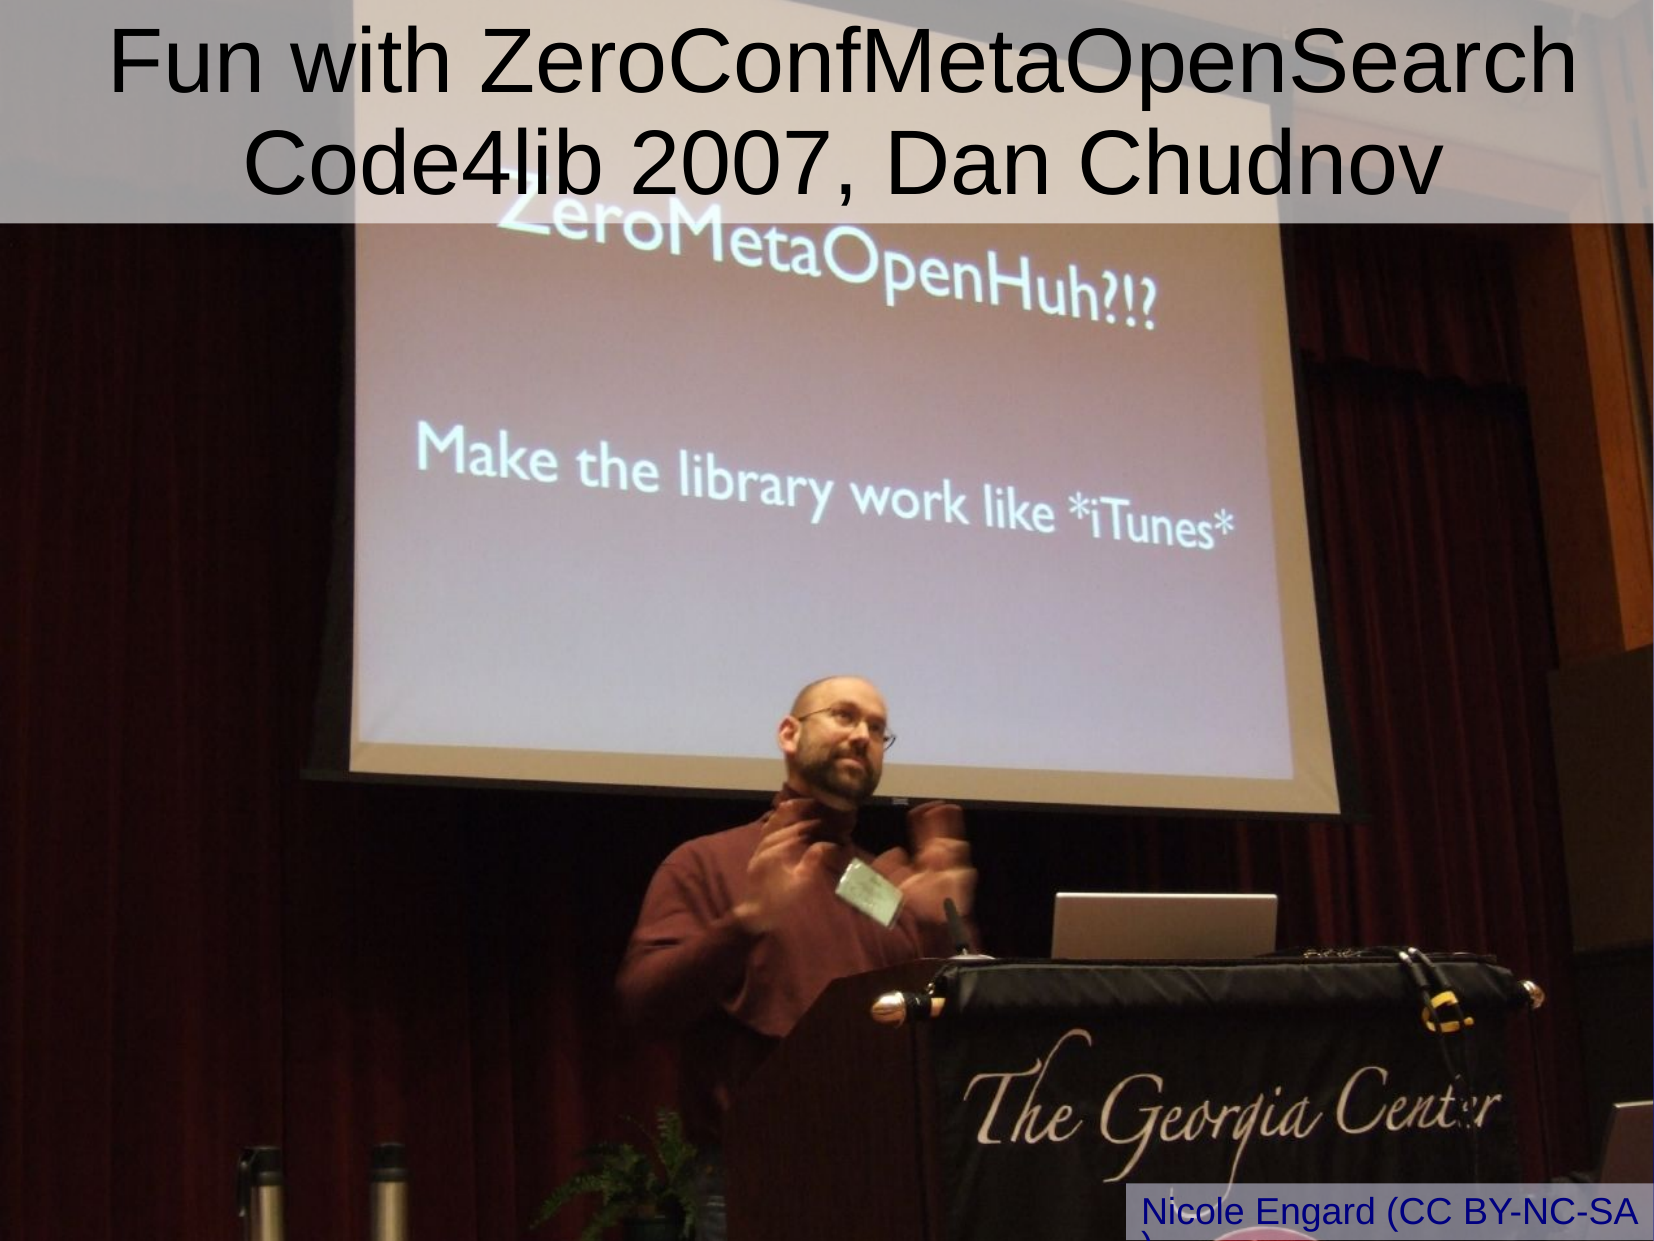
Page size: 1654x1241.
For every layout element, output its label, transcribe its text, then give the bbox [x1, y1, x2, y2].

picture [0, 224, 1654, 1241]
text_box Fun with ZeroConfMetaOpenSearch Code4lib 2007, Dan Chudnov [0, 0, 1654, 224]
text_box Nicole Engard (CC BY-NC-SA) [1126, 1183, 1654, 1241]
